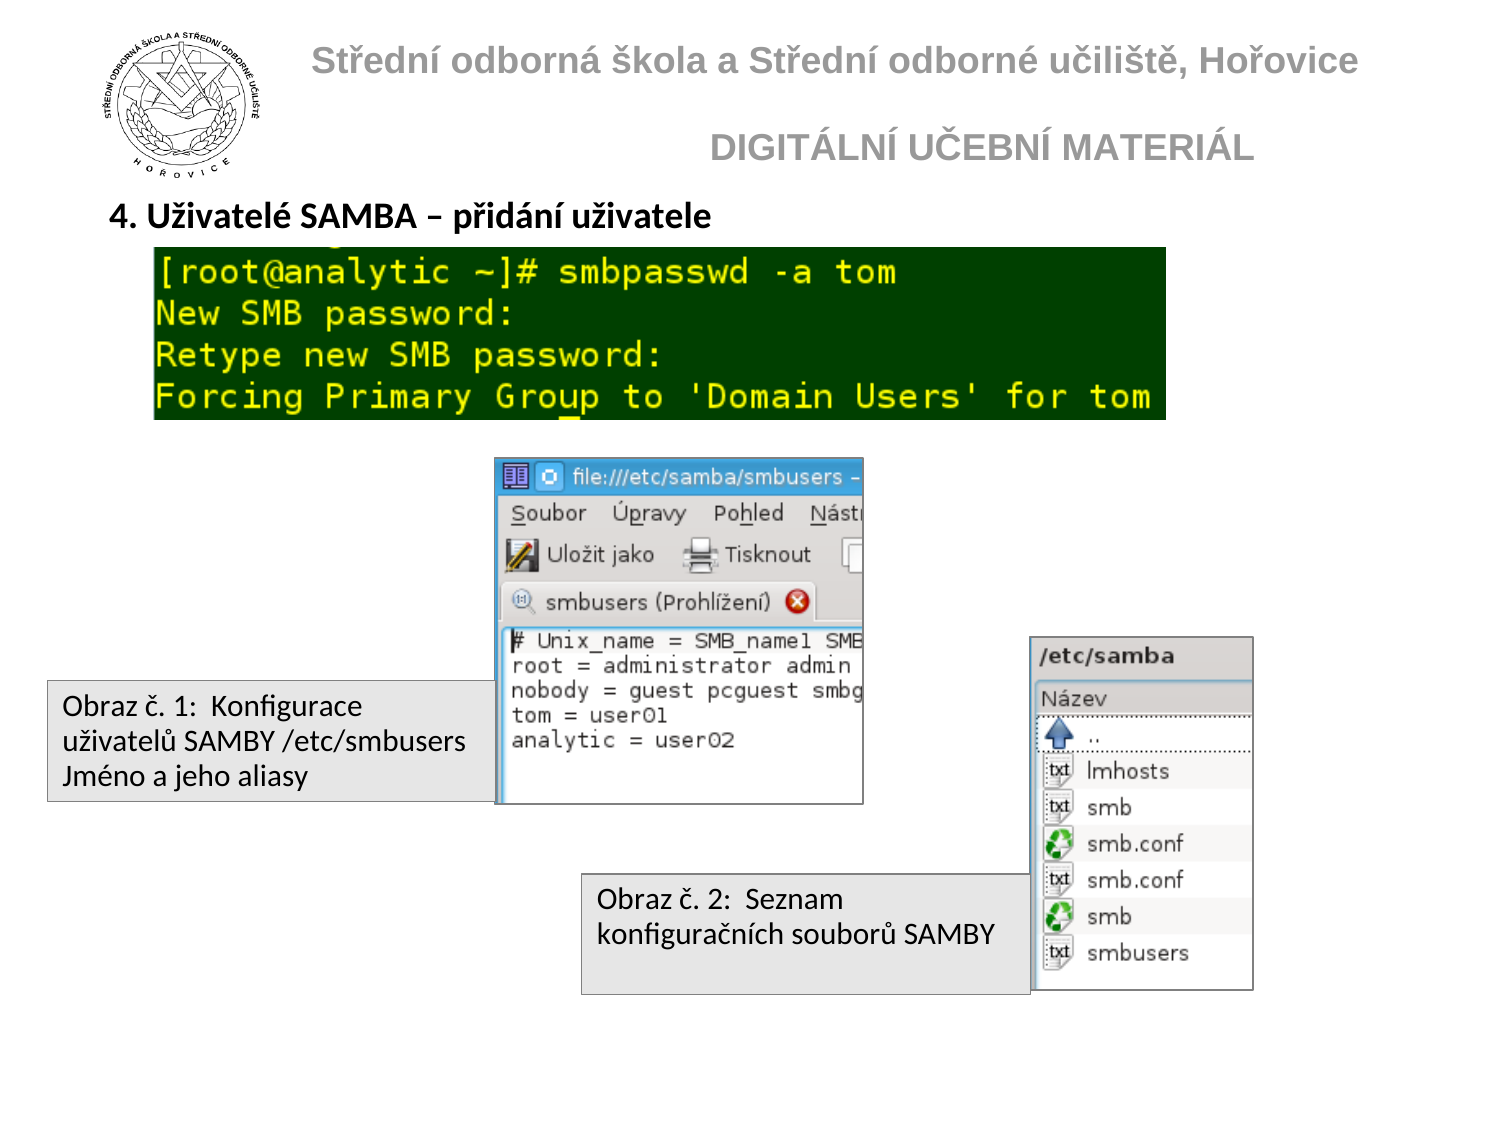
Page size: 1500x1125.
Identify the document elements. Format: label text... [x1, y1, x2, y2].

picture [1030, 637, 1252, 989]
text_box 4. Uživatelé SAMBA – přidání uživatele [94, 187, 1453, 287]
text_box Obraz č. 1: Konfigurace uživatelů SAMBY /etc/smbusers Jméno a jeho aliasy [47, 680, 497, 802]
picture [495, 458, 863, 804]
picture [153, 247, 1166, 420]
picture [102, 31, 260, 178]
text_box Obraz č. 2: Seznam konfiguračních souborů SAMBY [581, 874, 1031, 995]
